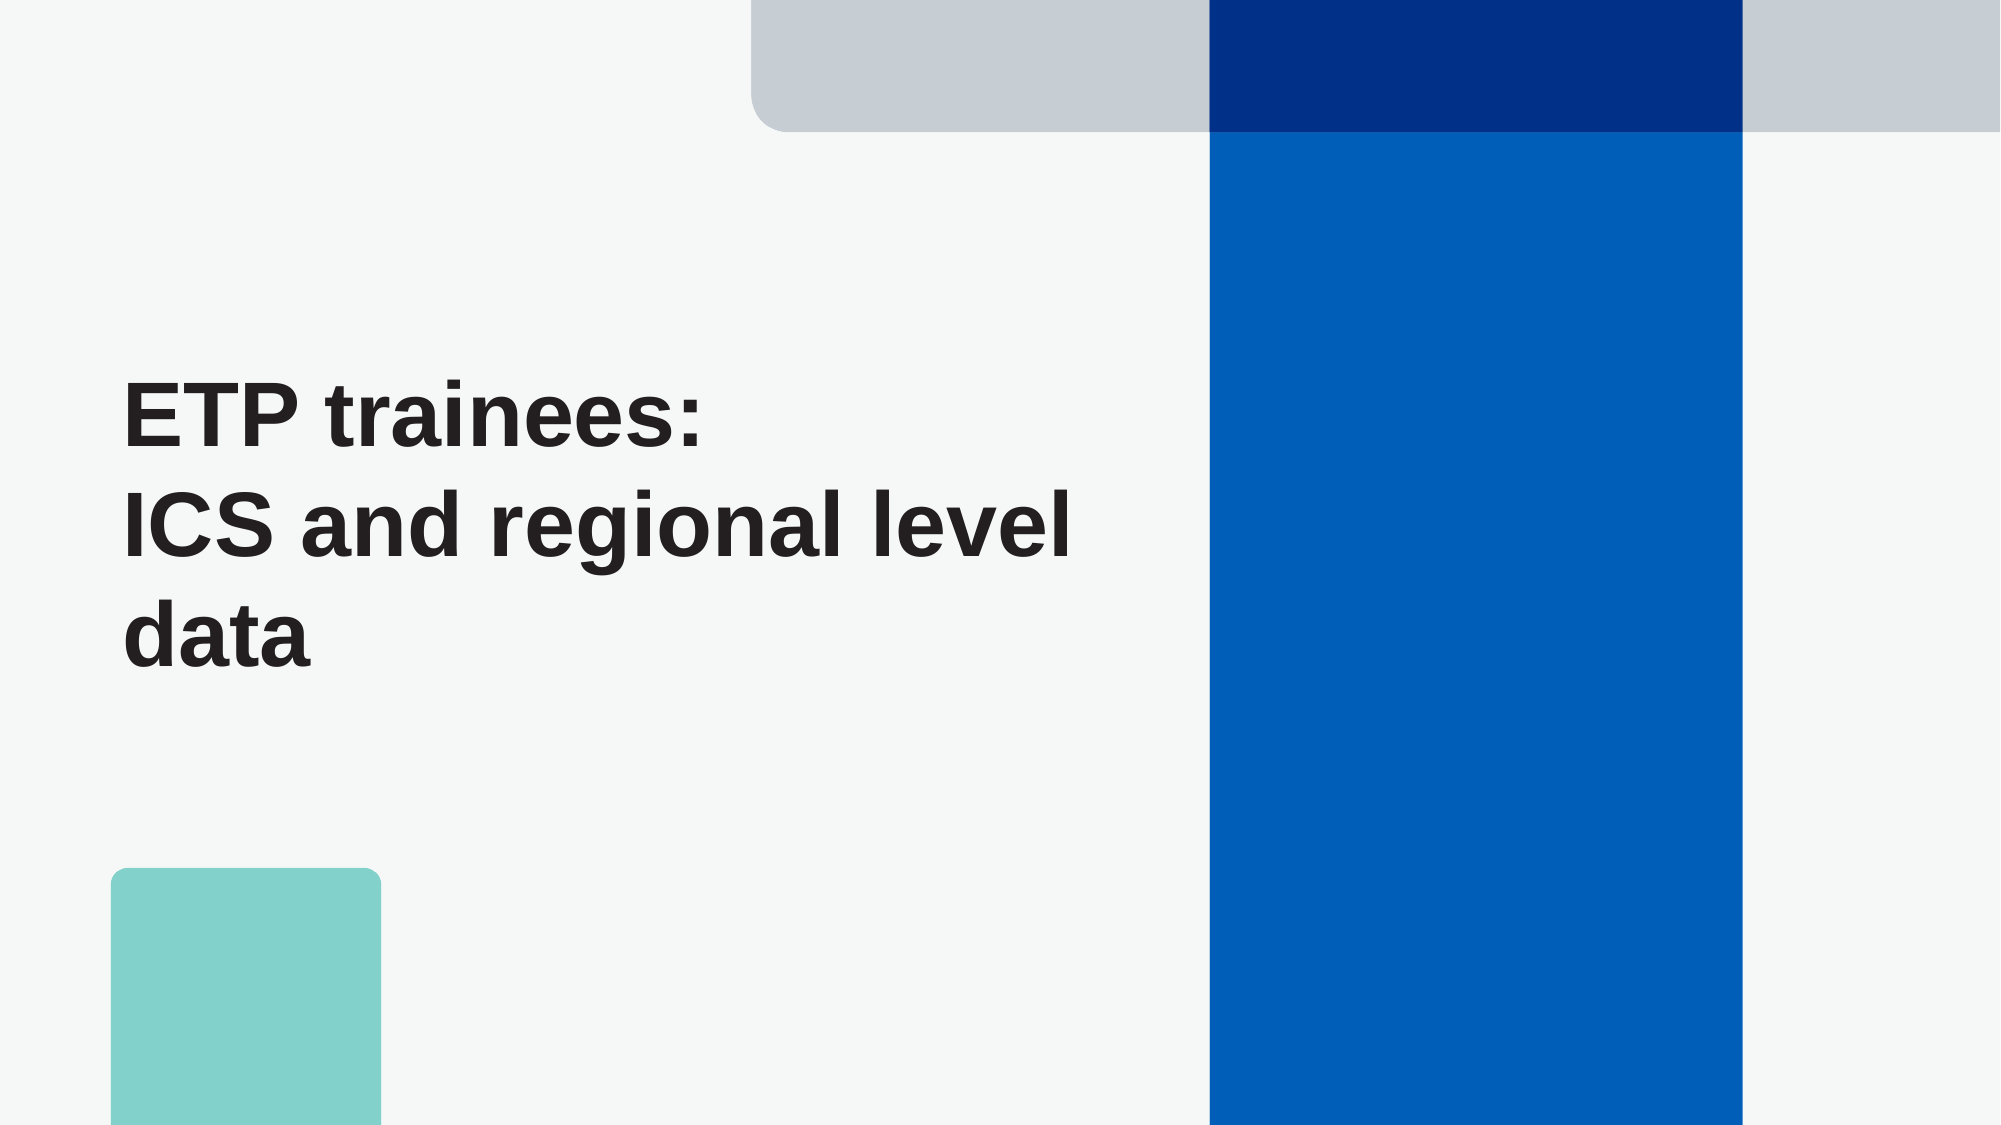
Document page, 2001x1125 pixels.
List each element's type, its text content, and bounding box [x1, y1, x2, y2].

title ETP trainees: ICS and regional level data [122, 355, 1188, 573]
